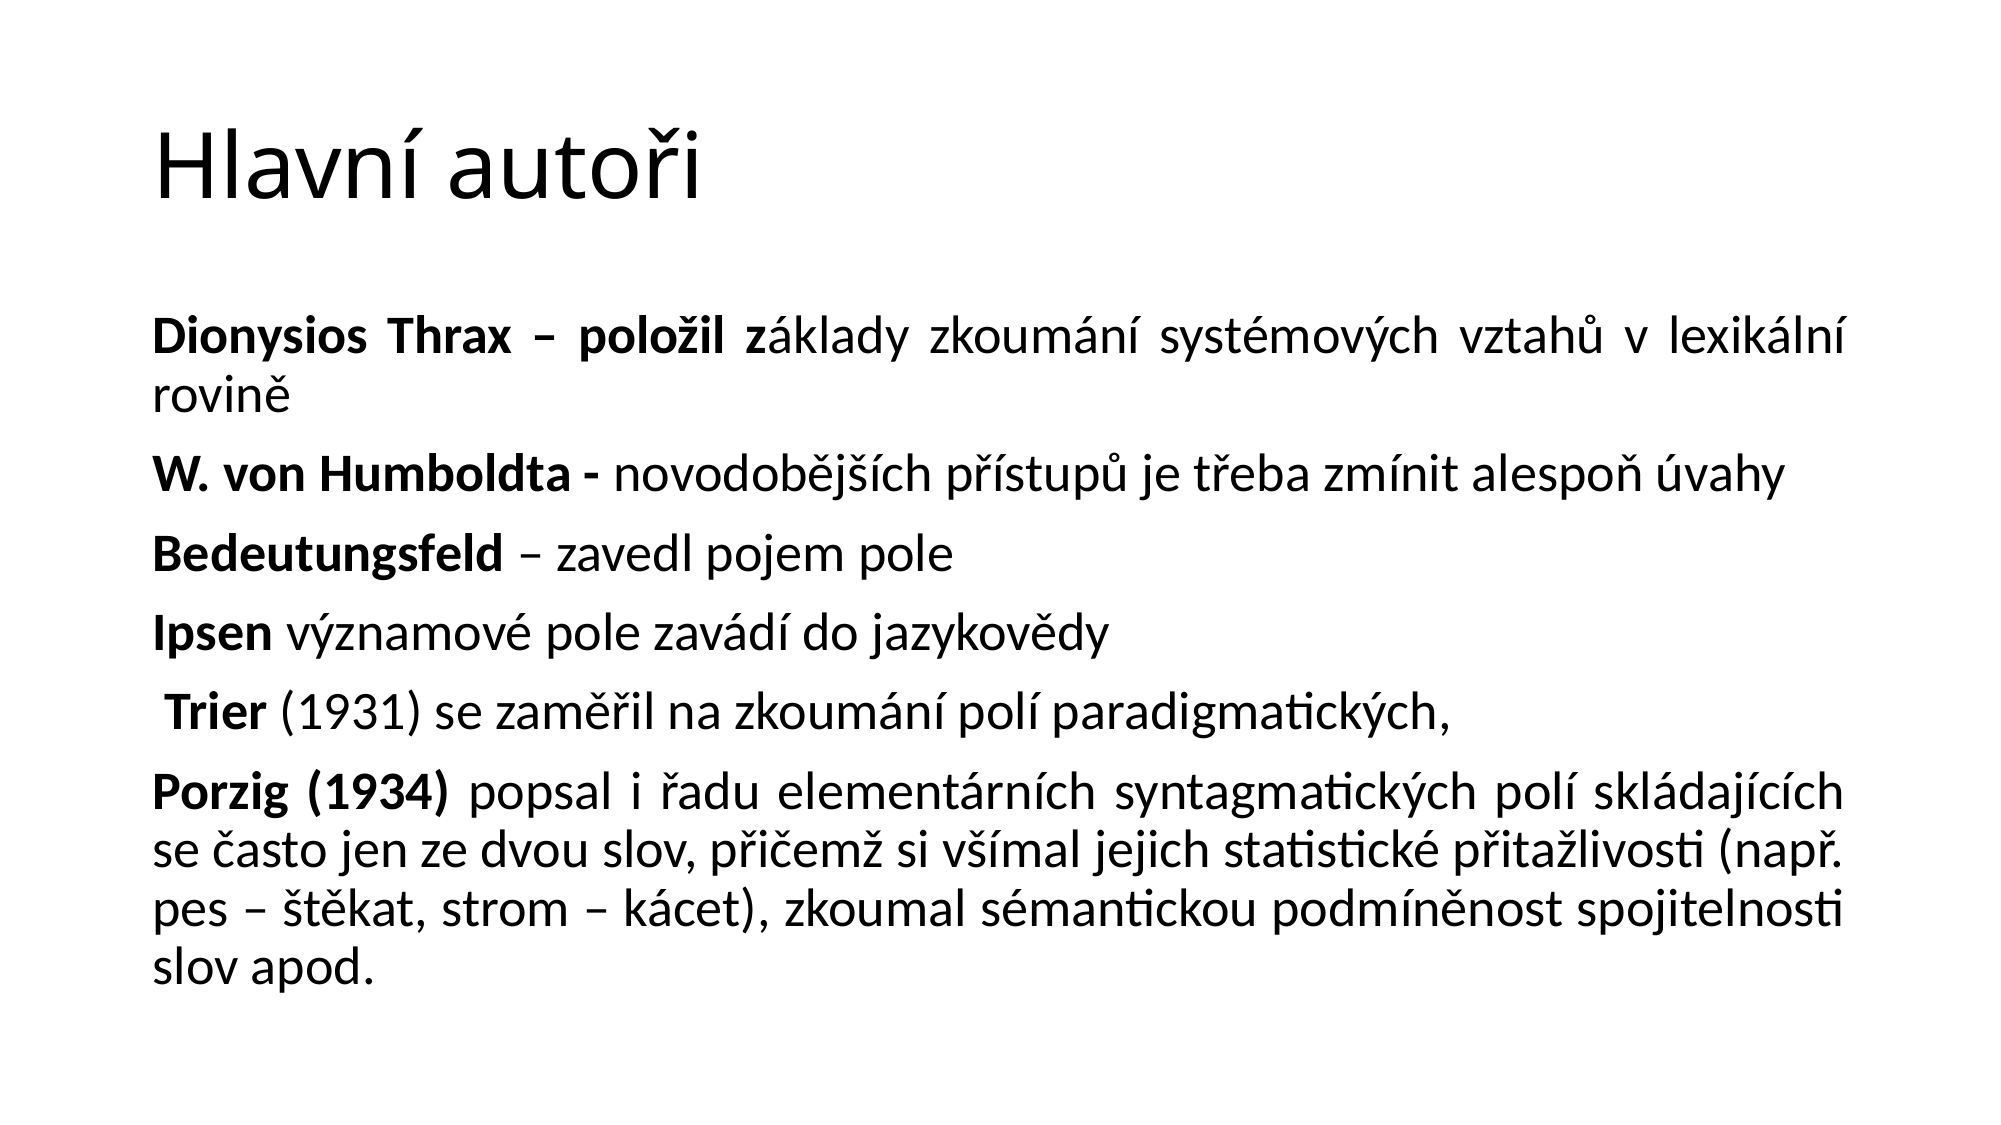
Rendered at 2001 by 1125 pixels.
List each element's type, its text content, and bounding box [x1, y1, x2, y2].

title Hlavní autoři [137, 59, 1863, 278]
list Dionysios Thrax – položil základy zkoumání systémových vztahů v lexikální rovině W. von Humboldta - novodobějších přístupů je třeba zmínit alespoň úvahy Bedeutungsfeld – zavedl pojem pole Ipsen významové pole zavádí do jazykovědy Trier (1931) se zaměřil na zkoumání polí paradigmatických, Porzig (1934) popsal i řadu elementárních syntagmatických polí skládajících se často jen ze dvou slov, přičemž si všímal jejich statistické přitažlivosti (např. pes – štěkat, strom – kácet), zkoumal sémantickou podmíněnost spojitelnosti slov apod. [137, 299, 1863, 1014]
